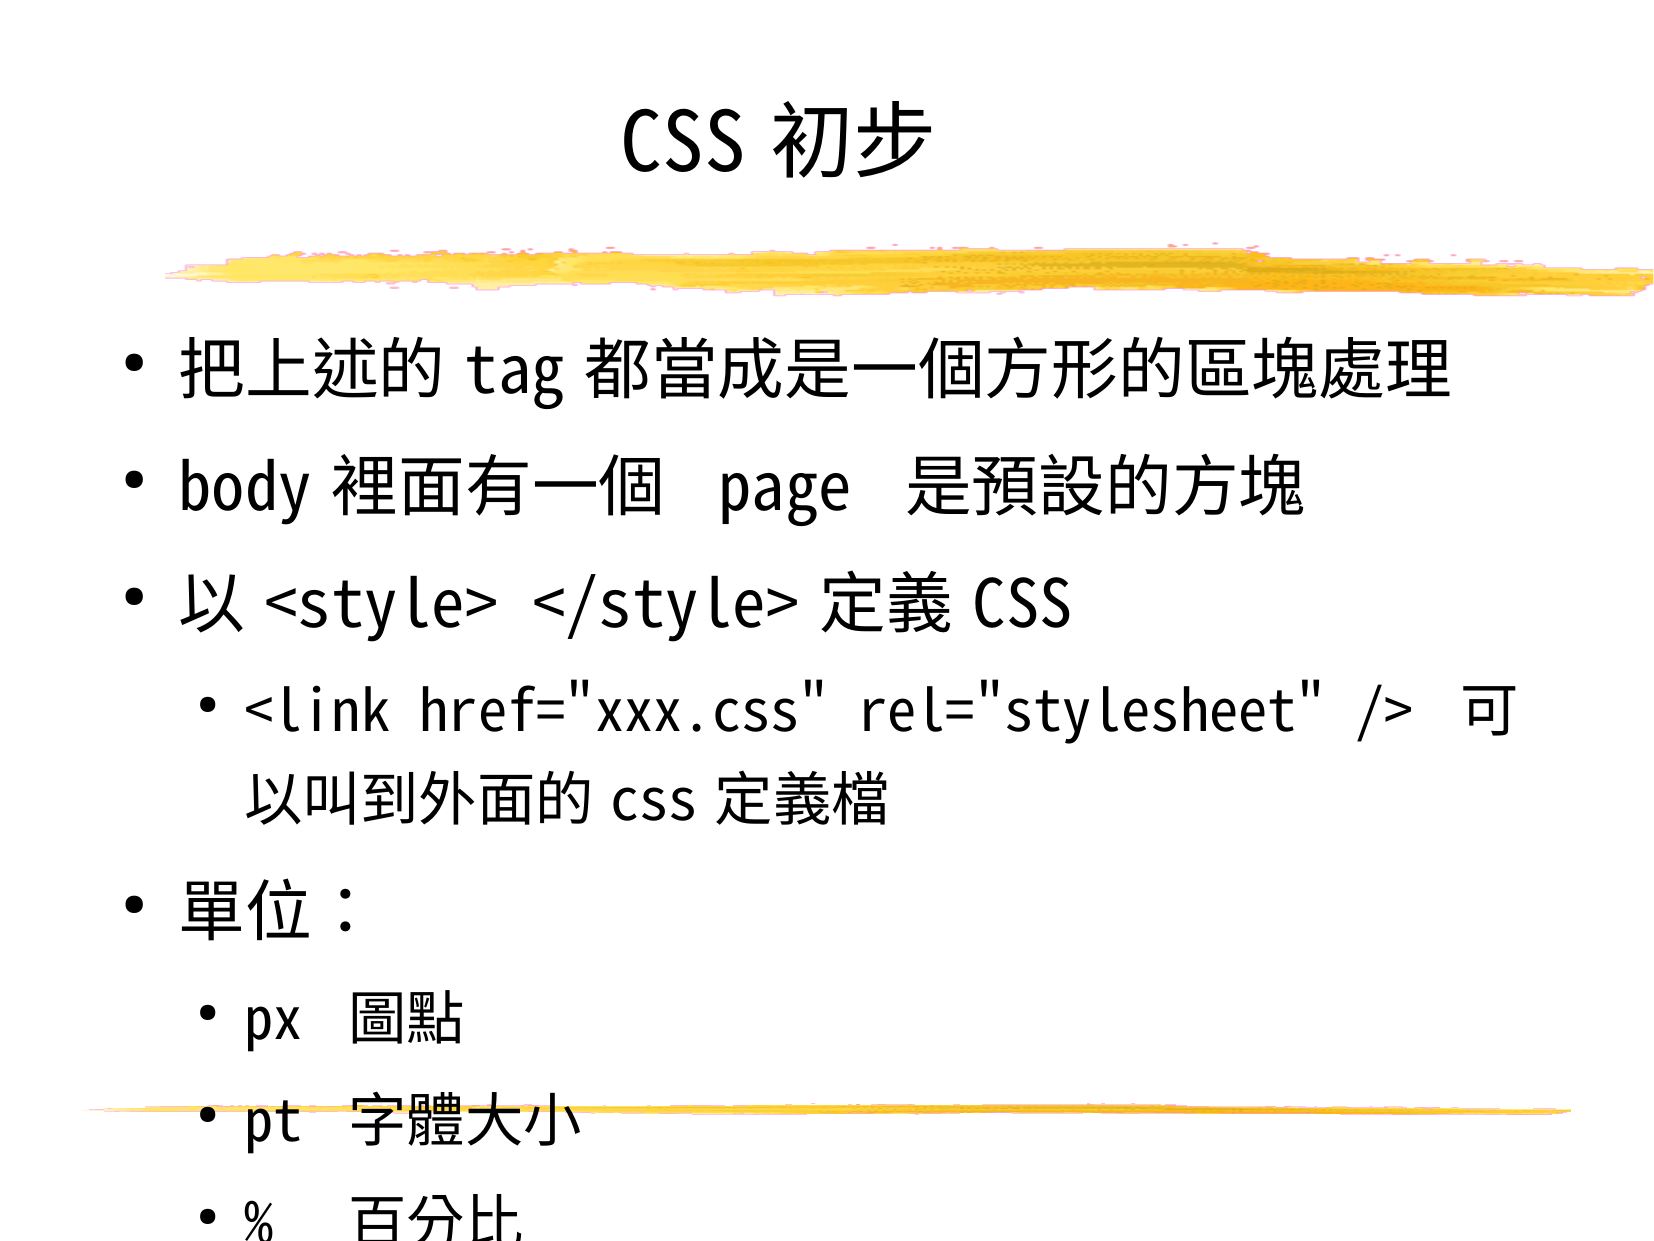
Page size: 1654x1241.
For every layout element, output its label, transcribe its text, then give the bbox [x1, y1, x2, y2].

picture [82, 1102, 122, 1117]
title CSS初步 [76, 28, 1482, 235]
picture [1528, 1102, 1571, 1117]
list 把上述的tag都當成是一個方形的區塊處理 body裡面有一個 page 是預設的方塊 以<style> </style>定義CSS <link href="xxx.css" rel="stylesheet" /> 可以叫到外面的css定義檔 單位： px 圖點 pt 字體大小 % 百分比 [122, 310, 1528, 1185]
picture [165, 237, 1654, 308]
